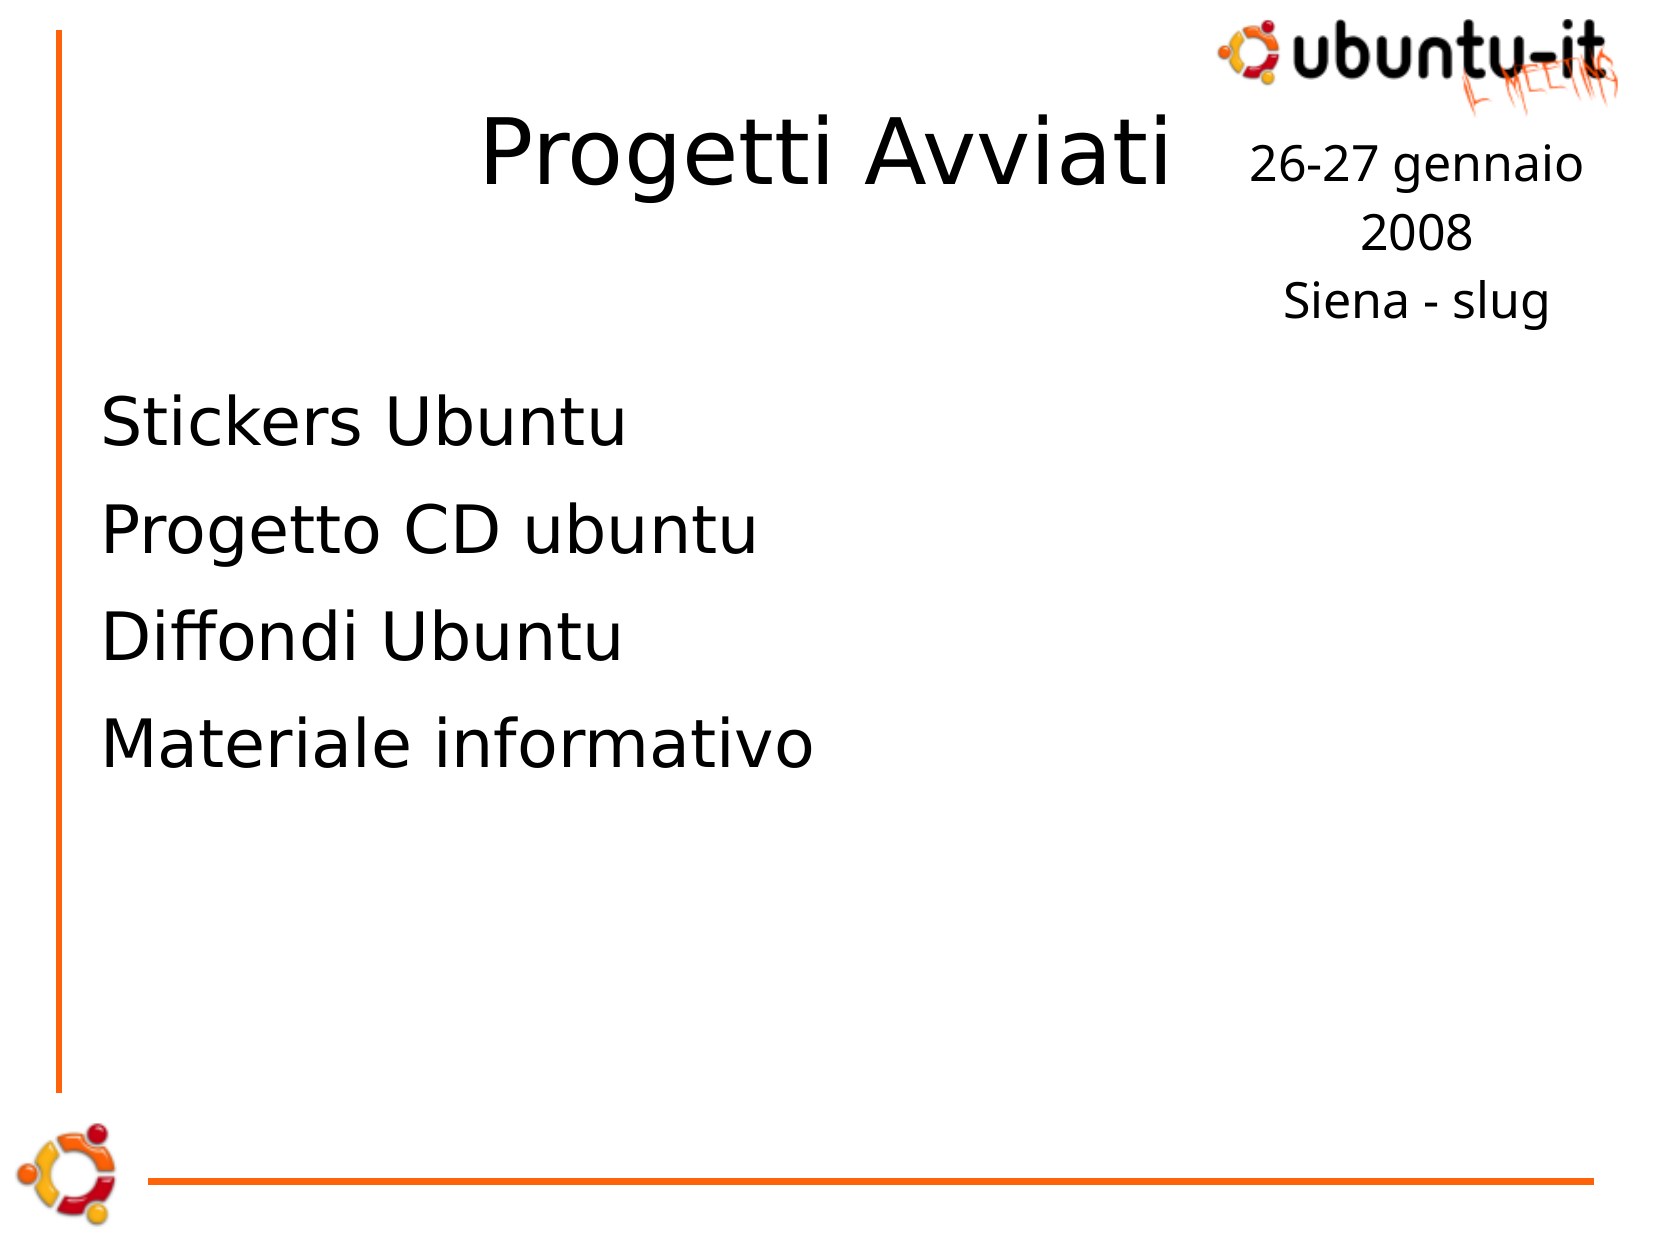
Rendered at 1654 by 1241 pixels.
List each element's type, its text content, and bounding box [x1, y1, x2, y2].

picture [14, 1122, 119, 1229]
list Stickers Ubuntu Progetto CD ubuntu Diffondi Ubuntu Materiale informativo [82, 383, 1571, 1094]
picture [1210, 19, 1628, 119]
title Progetti Avviati [82, 56, 1571, 250]
